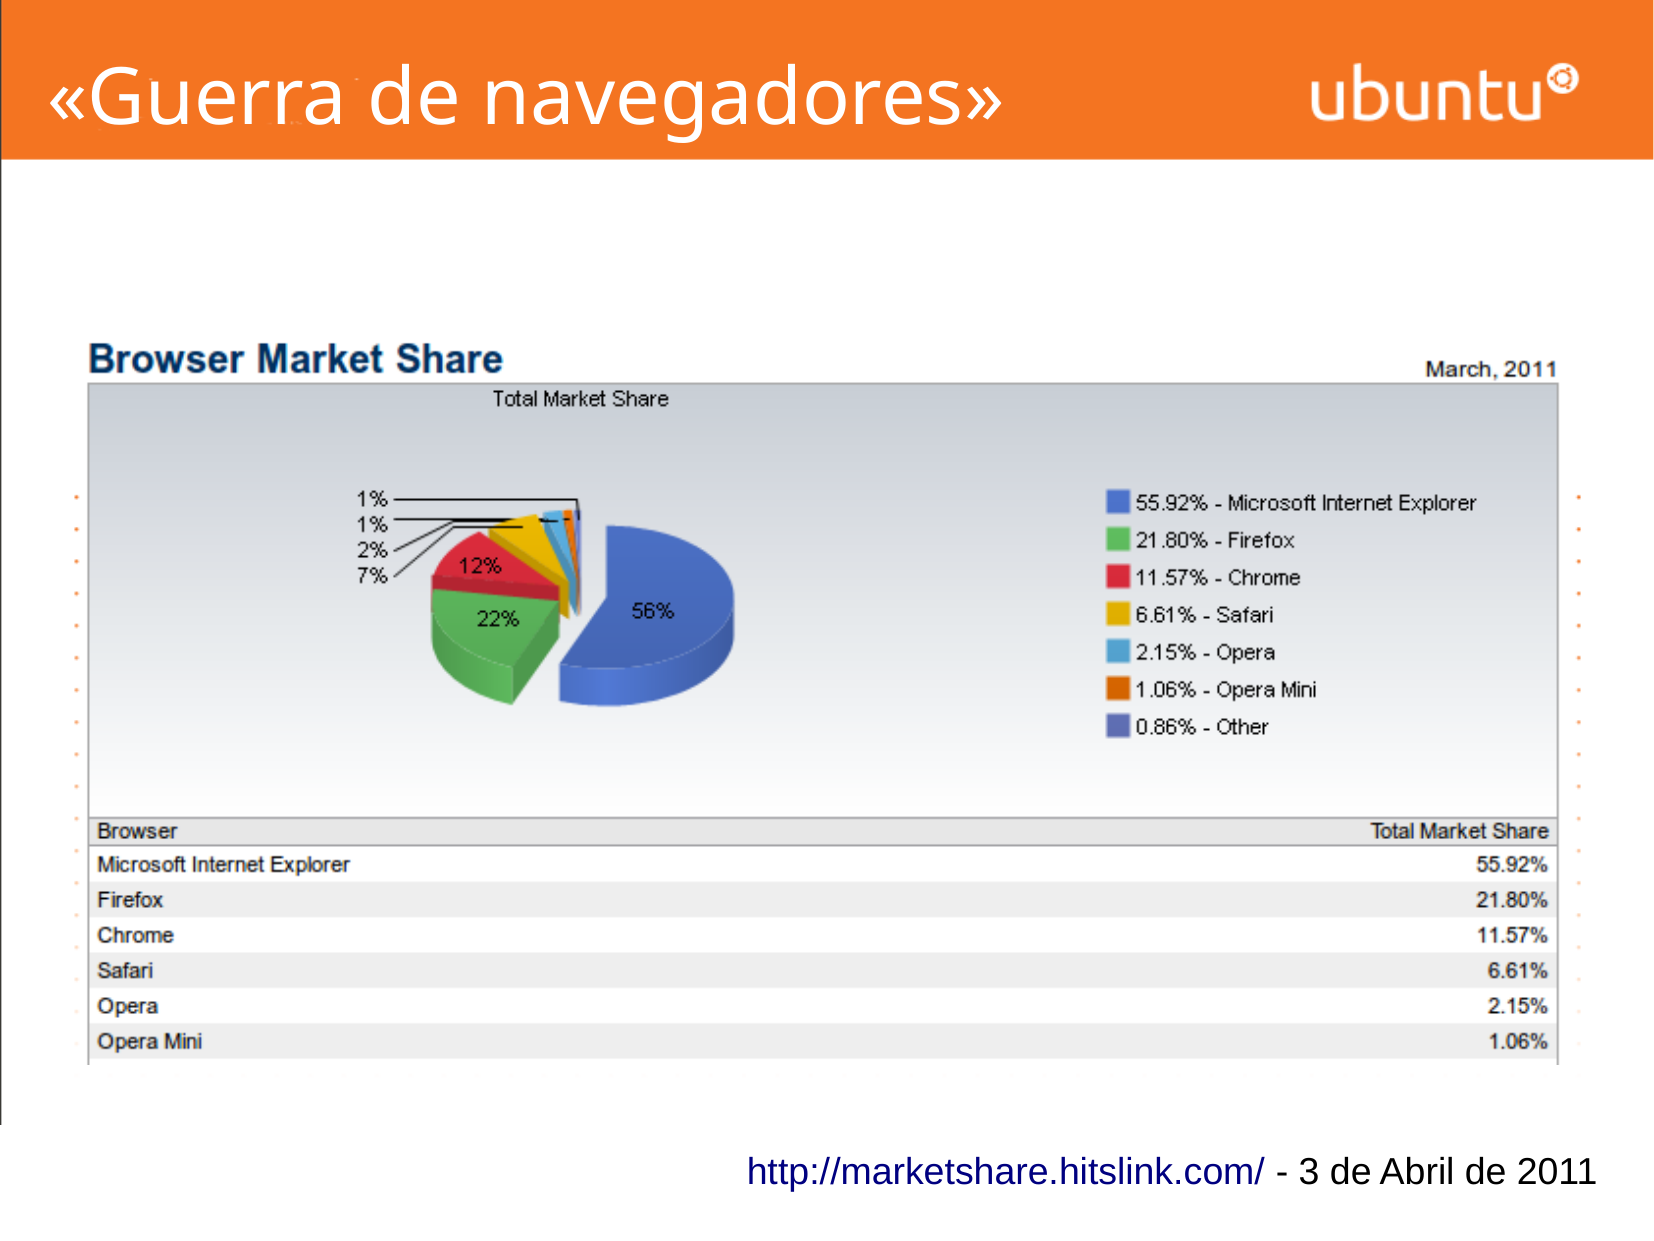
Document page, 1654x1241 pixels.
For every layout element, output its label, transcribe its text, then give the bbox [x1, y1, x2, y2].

text_box http://marketshare.hitslink.com/ - 3 de Abril de 2011 [732, 1143, 1613, 1201]
title «Guerra de navegadores» [47, 29, 1276, 158]
picture [0, 0, 1654, 1125]
